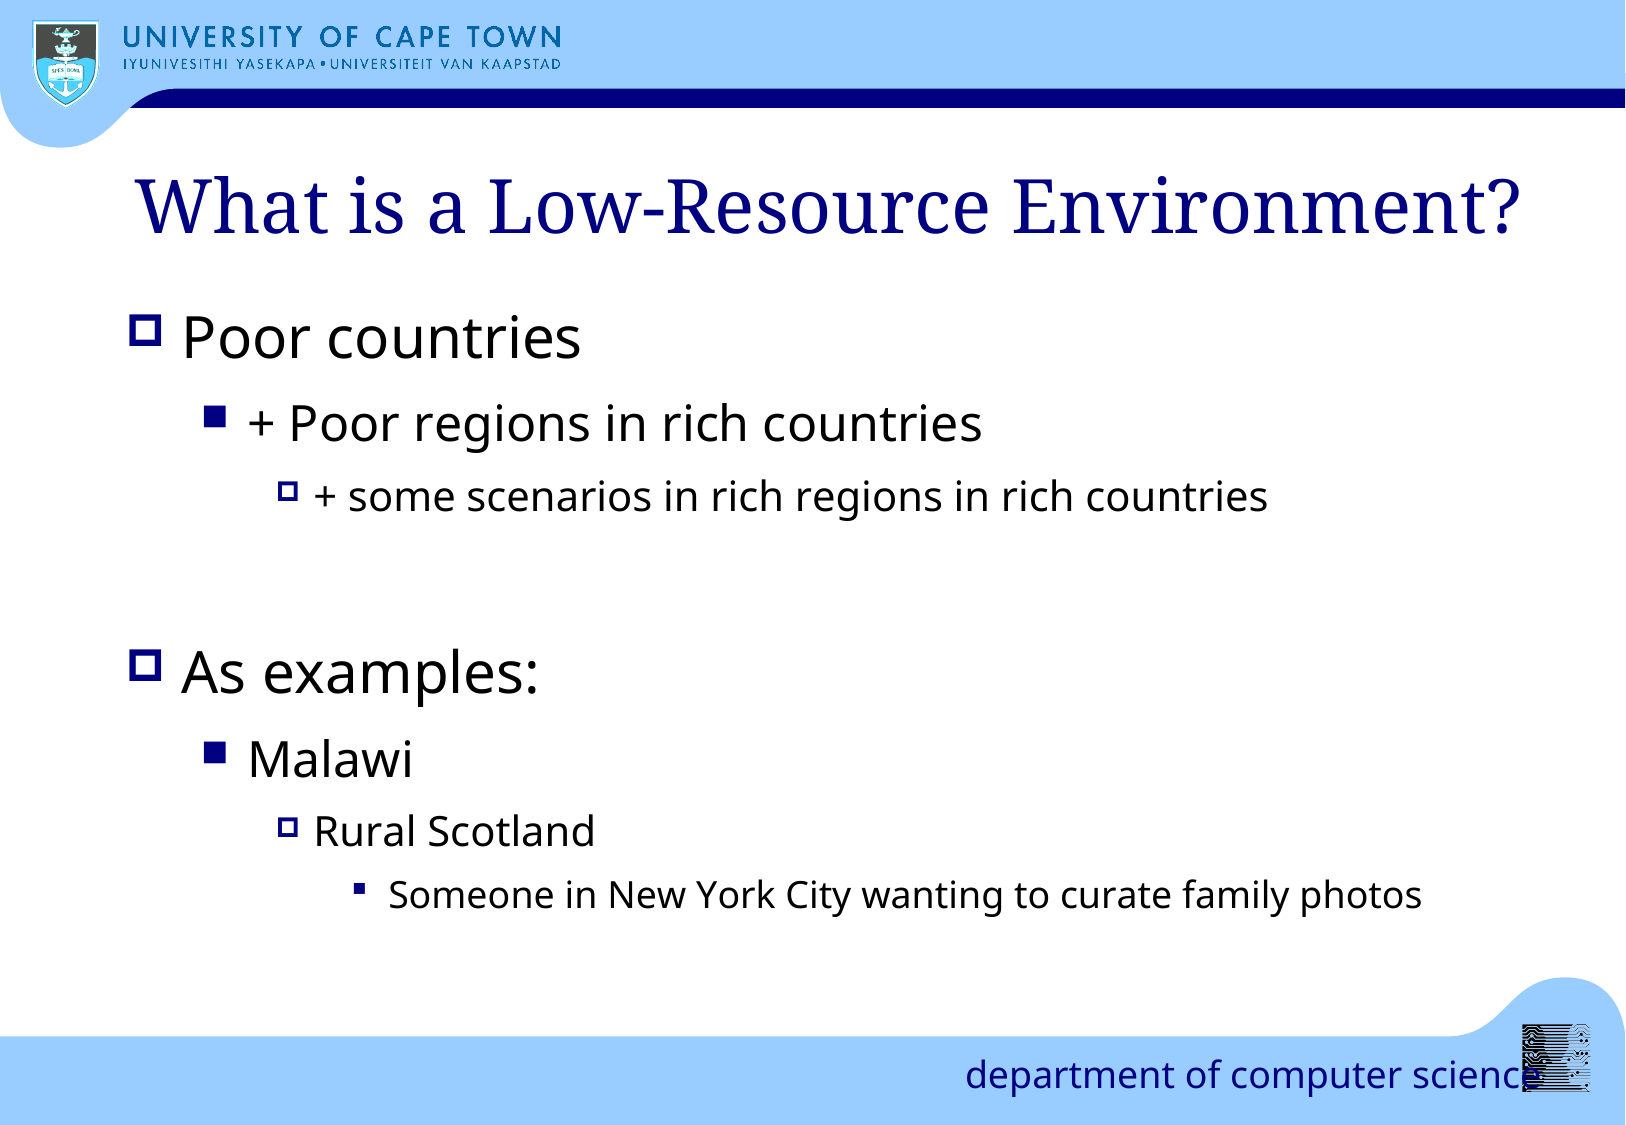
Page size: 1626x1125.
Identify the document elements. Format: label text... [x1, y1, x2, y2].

picture [1526, 1070, 1536, 1076]
picture [1522, 1024, 1591, 1092]
list Poor countries + Poor regions in rich countries + some scenarios in rich regions in rich countries As examples: Malawi Rural Scotland Someone in New York City wanting to curate family photos [125, 296, 1570, 949]
picture [120, 23, 563, 71]
title What is a Low-Resource Environment? [134, 140, 1571, 268]
